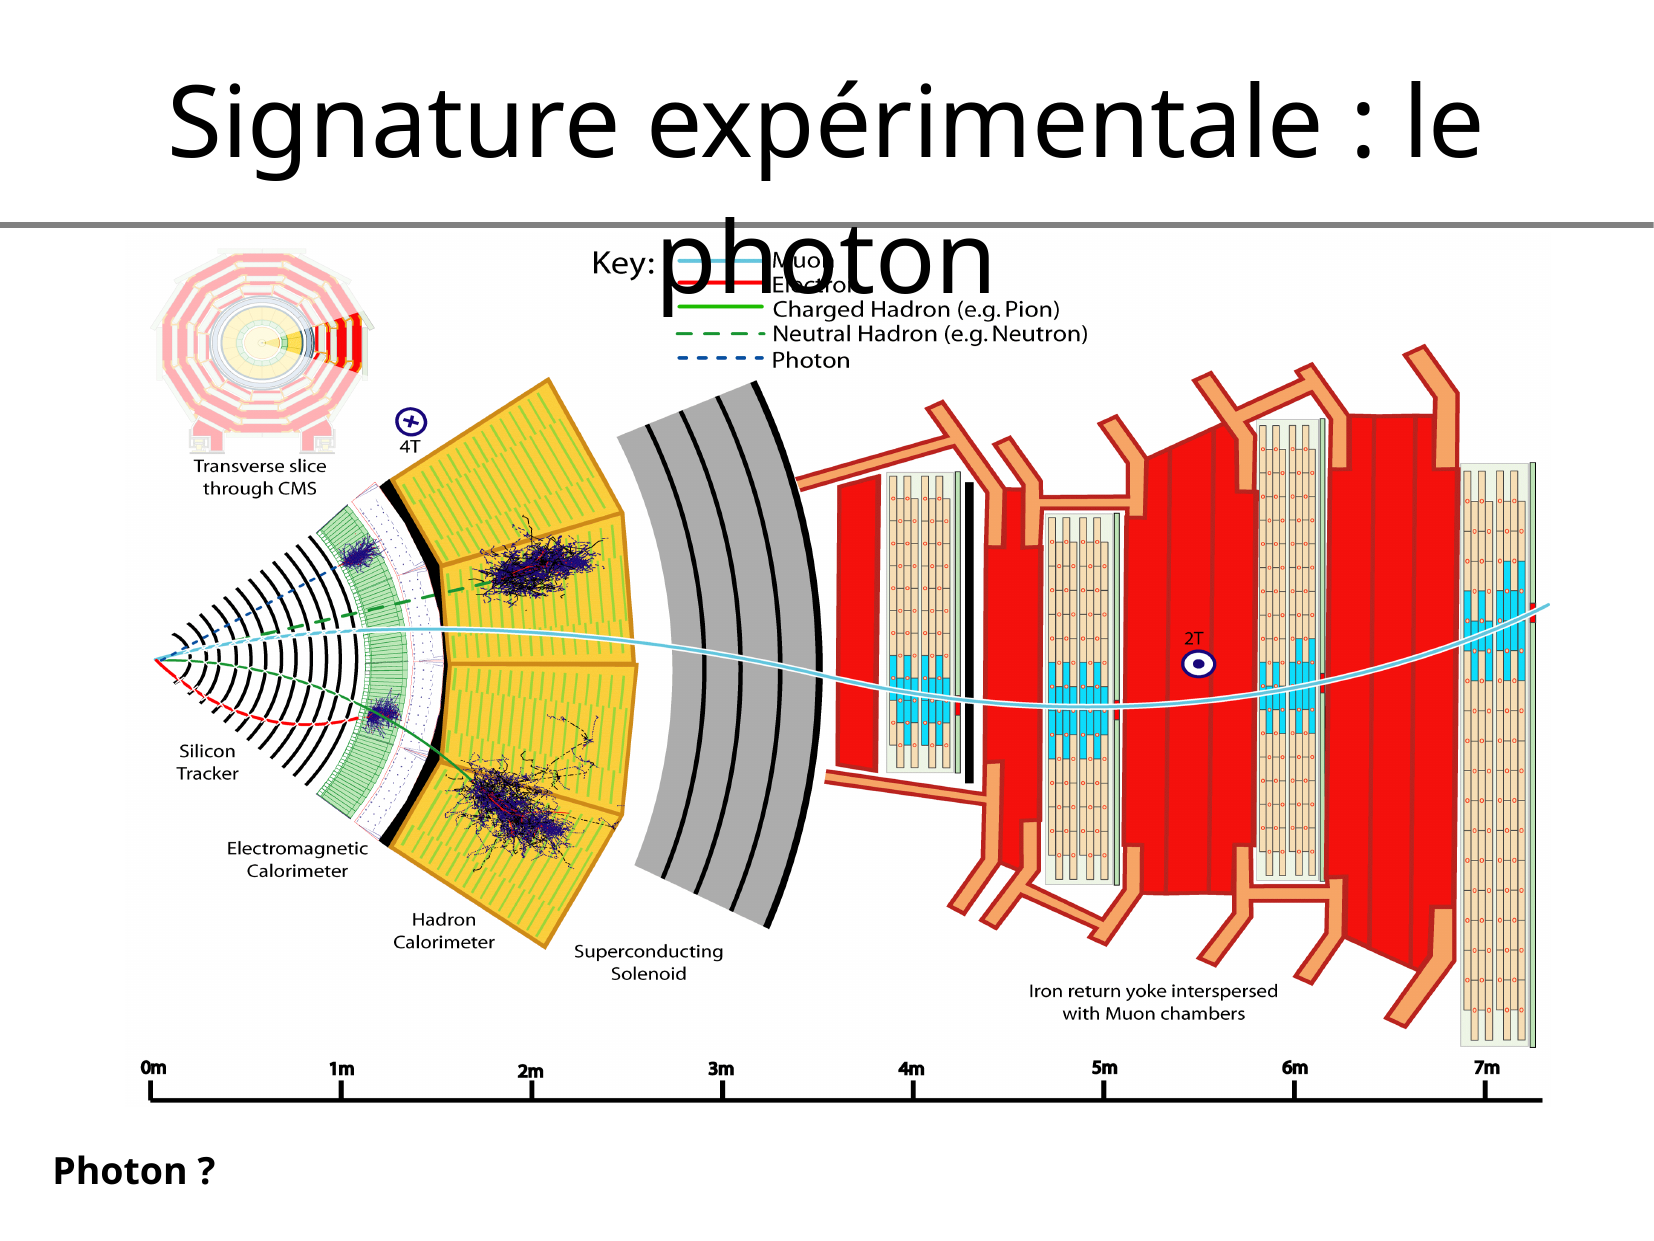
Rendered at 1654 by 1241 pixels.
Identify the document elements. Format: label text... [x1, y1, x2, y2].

text_box Signature expérimentale : le photon [0, 43, 1654, 173]
text_box [125, 232, 1551, 1107]
text_box Photon ? [37, 1136, 1576, 1196]
